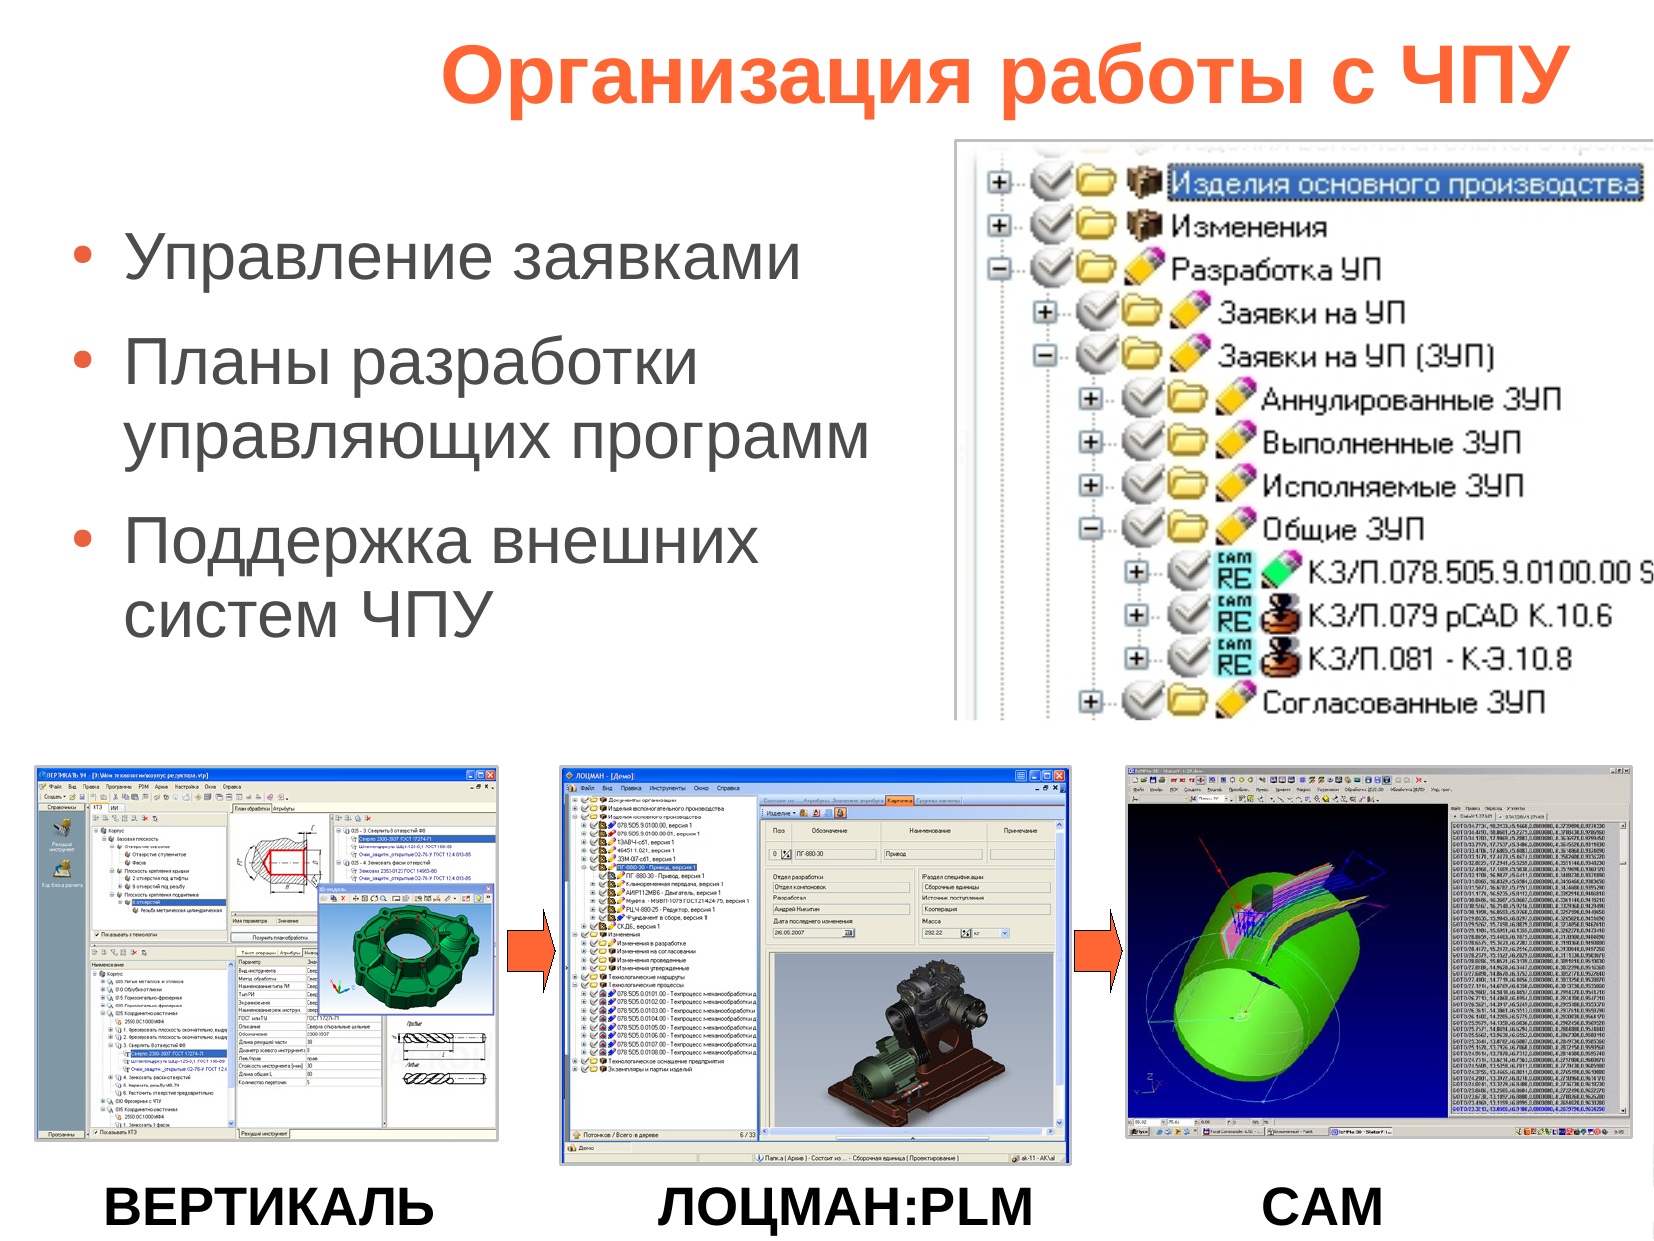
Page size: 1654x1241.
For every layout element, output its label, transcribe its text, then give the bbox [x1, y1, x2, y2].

picture [562, 767, 1069, 1164]
text_box [507, 909, 556, 993]
picture [1, 0, 1654, 720]
picture [1127, 767, 1630, 1136]
title Организация работы с ЧПУ [82, 25, 1571, 125]
list Управление заявками Планы разработки управляющих программ Поддержка внешних систем ЧПУ [53, 219, 945, 1038]
text_box CAM [1246, 1169, 1400, 1241]
picture [36, 767, 497, 1140]
text_box ЛОЦМАН:PLM [643, 1169, 1050, 1241]
text_box ВЕРТИКАЛЬ [88, 1169, 452, 1241]
text_box [0, 720, 1654, 1241]
picture [956, 141, 1654, 720]
